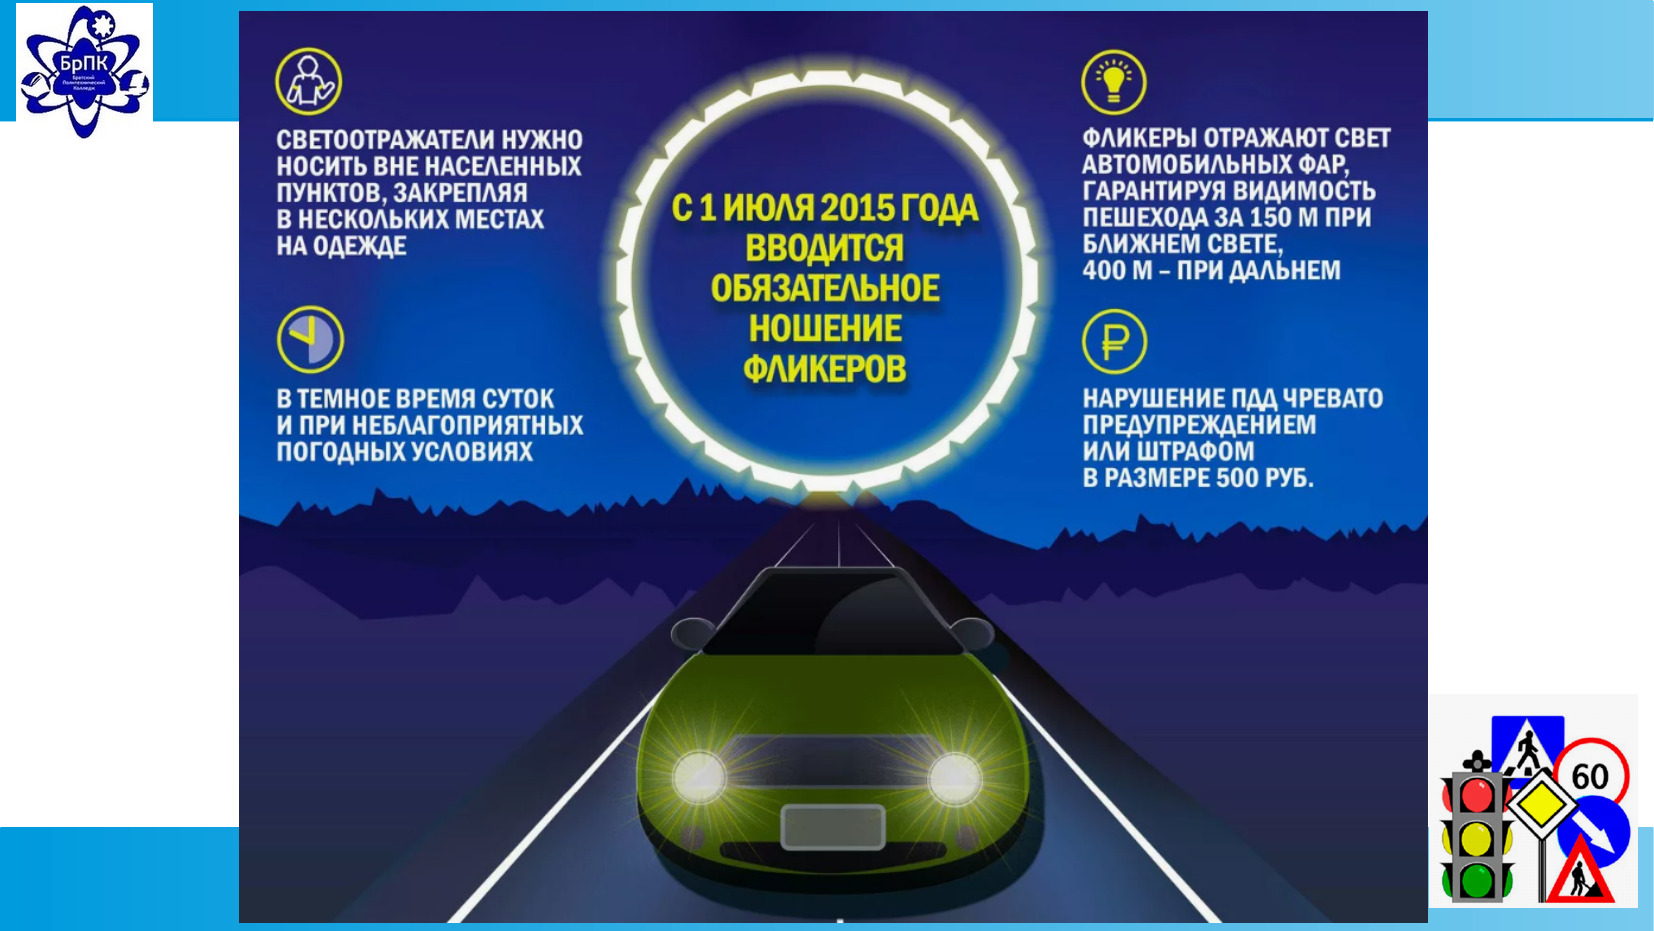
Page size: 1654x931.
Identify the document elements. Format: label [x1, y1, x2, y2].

picture [16, 4, 153, 140]
picture [1429, 694, 1638, 908]
picture [239, 11, 1428, 923]
